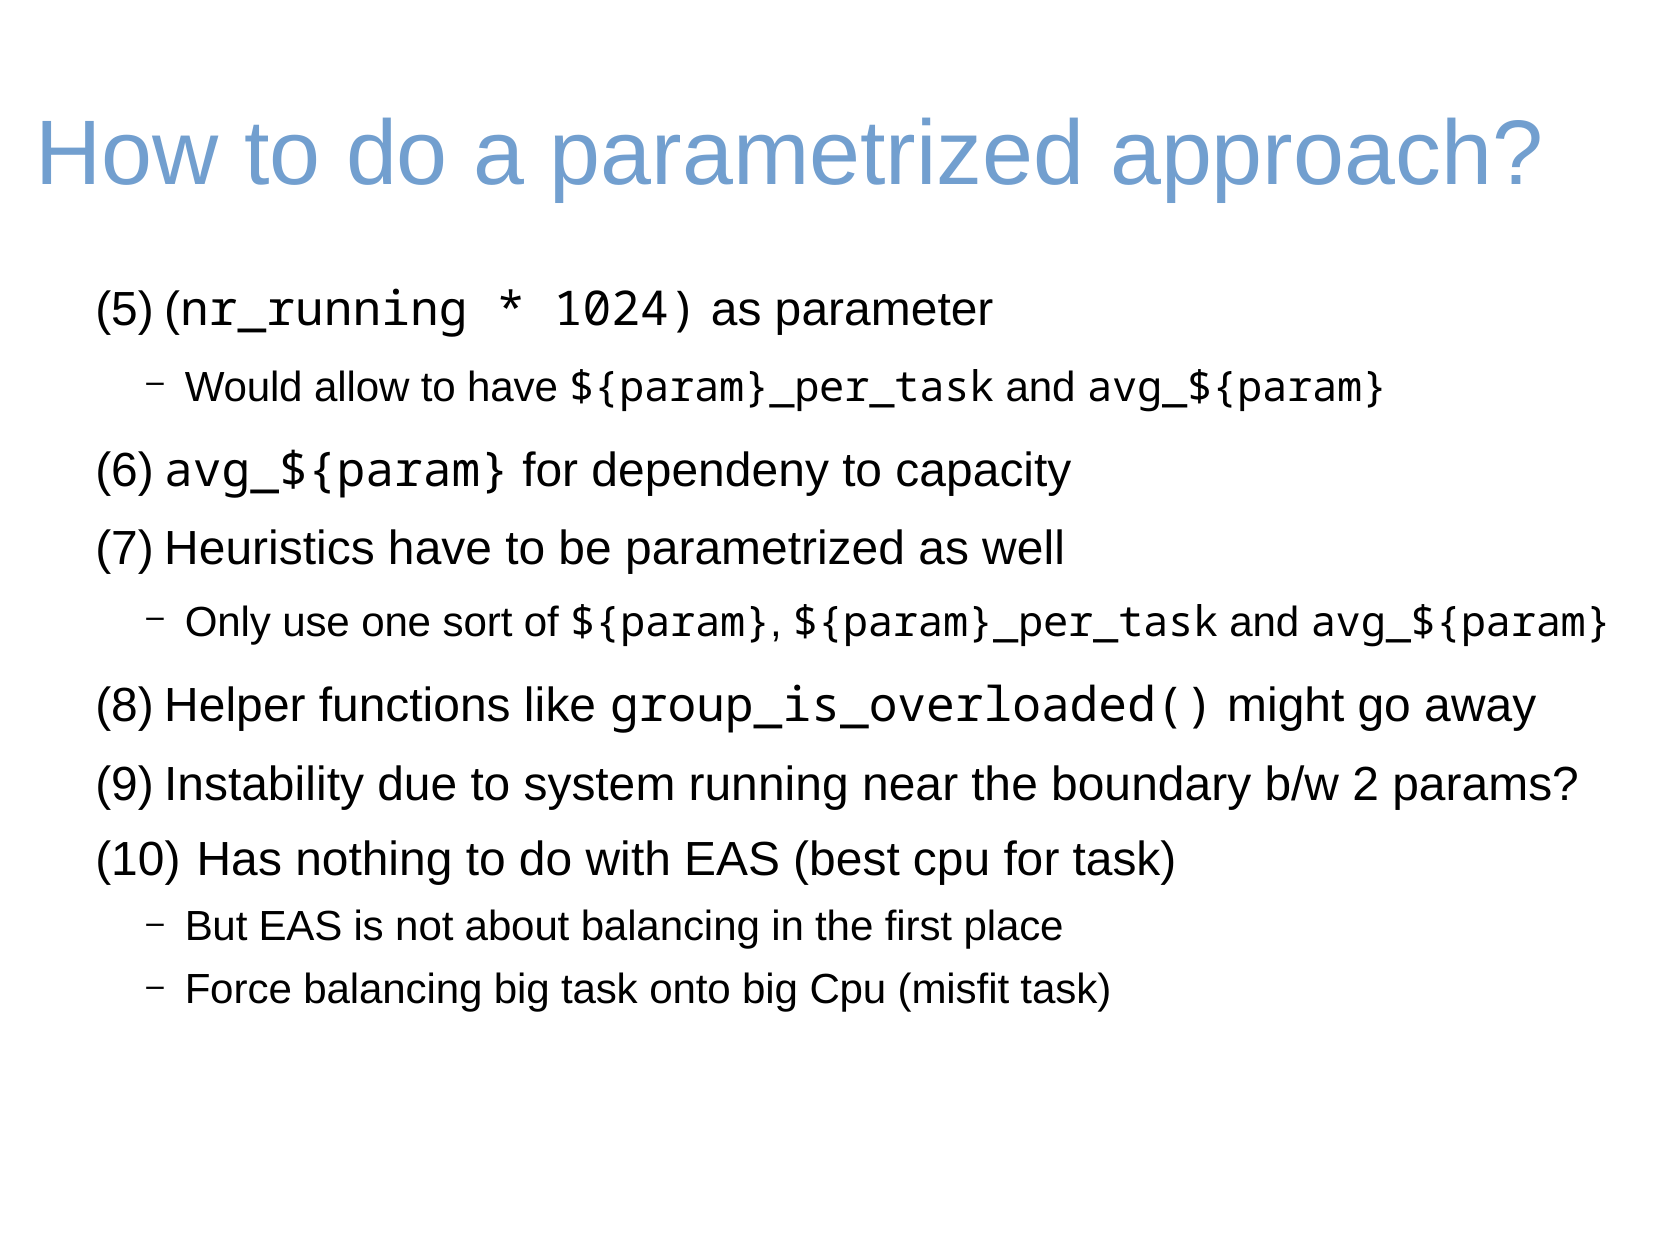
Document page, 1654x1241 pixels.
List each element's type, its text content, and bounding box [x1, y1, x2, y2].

title How to do a parametrized approach? [35, 49, 1630, 257]
list (nr_running * 1024) as parameter Would allow to have ${param}_per_task and avg_${param} avg_${param} for dependeny to capacity Heuristics have to be parametrized as well Only use one sort of ${param}, ${param}_per_task and avg_${param} Helper functions like group_is_overloaded() might go away Instability due to system running near the boundary b/w 2 params? Has nothing to do with EAS (best cpu for task) But EAS is not about balancing in the first place Force balancing big task onto big Cpu (misfit task) [82, 274, 1638, 1026]
